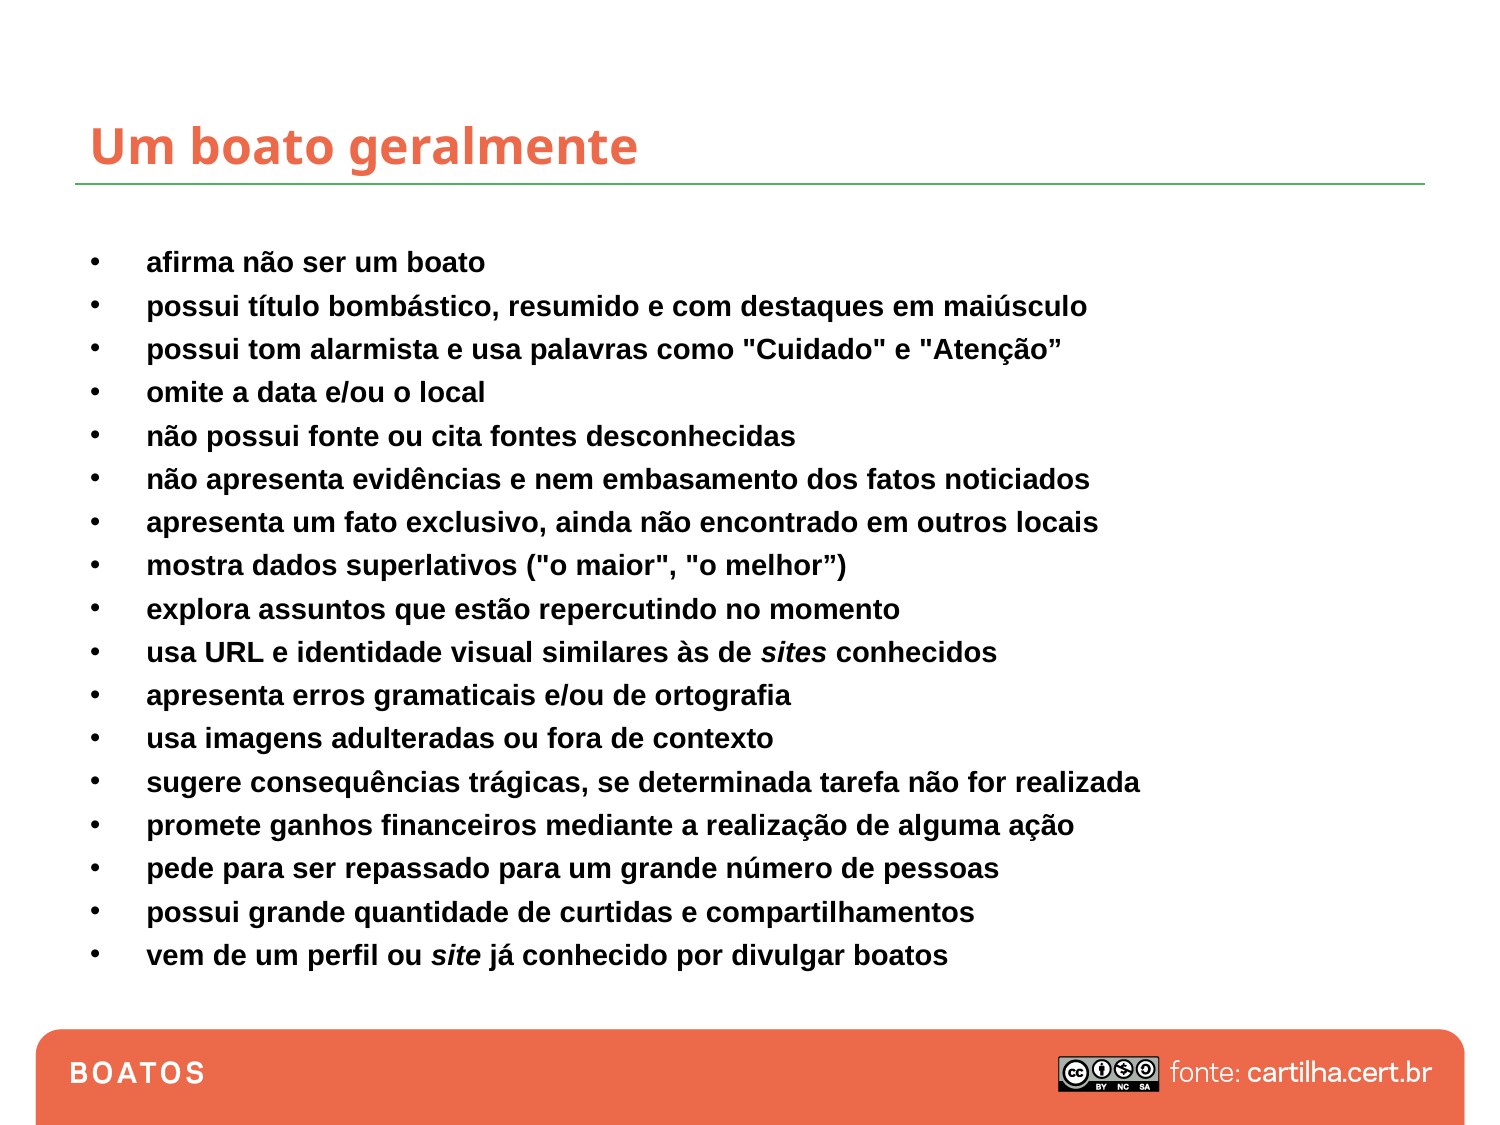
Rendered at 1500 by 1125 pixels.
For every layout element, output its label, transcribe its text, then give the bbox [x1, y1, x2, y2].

title Um boato geralmente [75, 54, 1425, 182]
picture [0, 0, 1500, 1125]
list afirma não ser um boato possui título bombástico, resumido e com destaques em maiúsculo possui tom alarmista e usa palavras como "Cuidado" e "Atenção” omite a data e/ou o local não possui fonte ou cita fontes desconhecidas não apresenta evidências e nem embasamento dos fatos noticiados apresenta um fato exclusivo, ainda não encontrado em outros locais mostra dados superlativos ("o maior", "o melhor”) explora assuntos que estão repercutindo no momento usa URL e identidade visual similares às de sites conhecidos apresenta erros gramaticais e/ou de ortografia usa imagens adulteradas ou fora de contexto sugere consequências trágicas, se determinada tarefa não for realizada promete ganhos financeiros mediante a realização de alguma ação pede para ser repassado para um grande número de pessoas possui grande quantidade de curtidas e compartilhamentos vem de um perfil ou site já conhecido por divulgar boatos [75, 236, 1425, 979]
